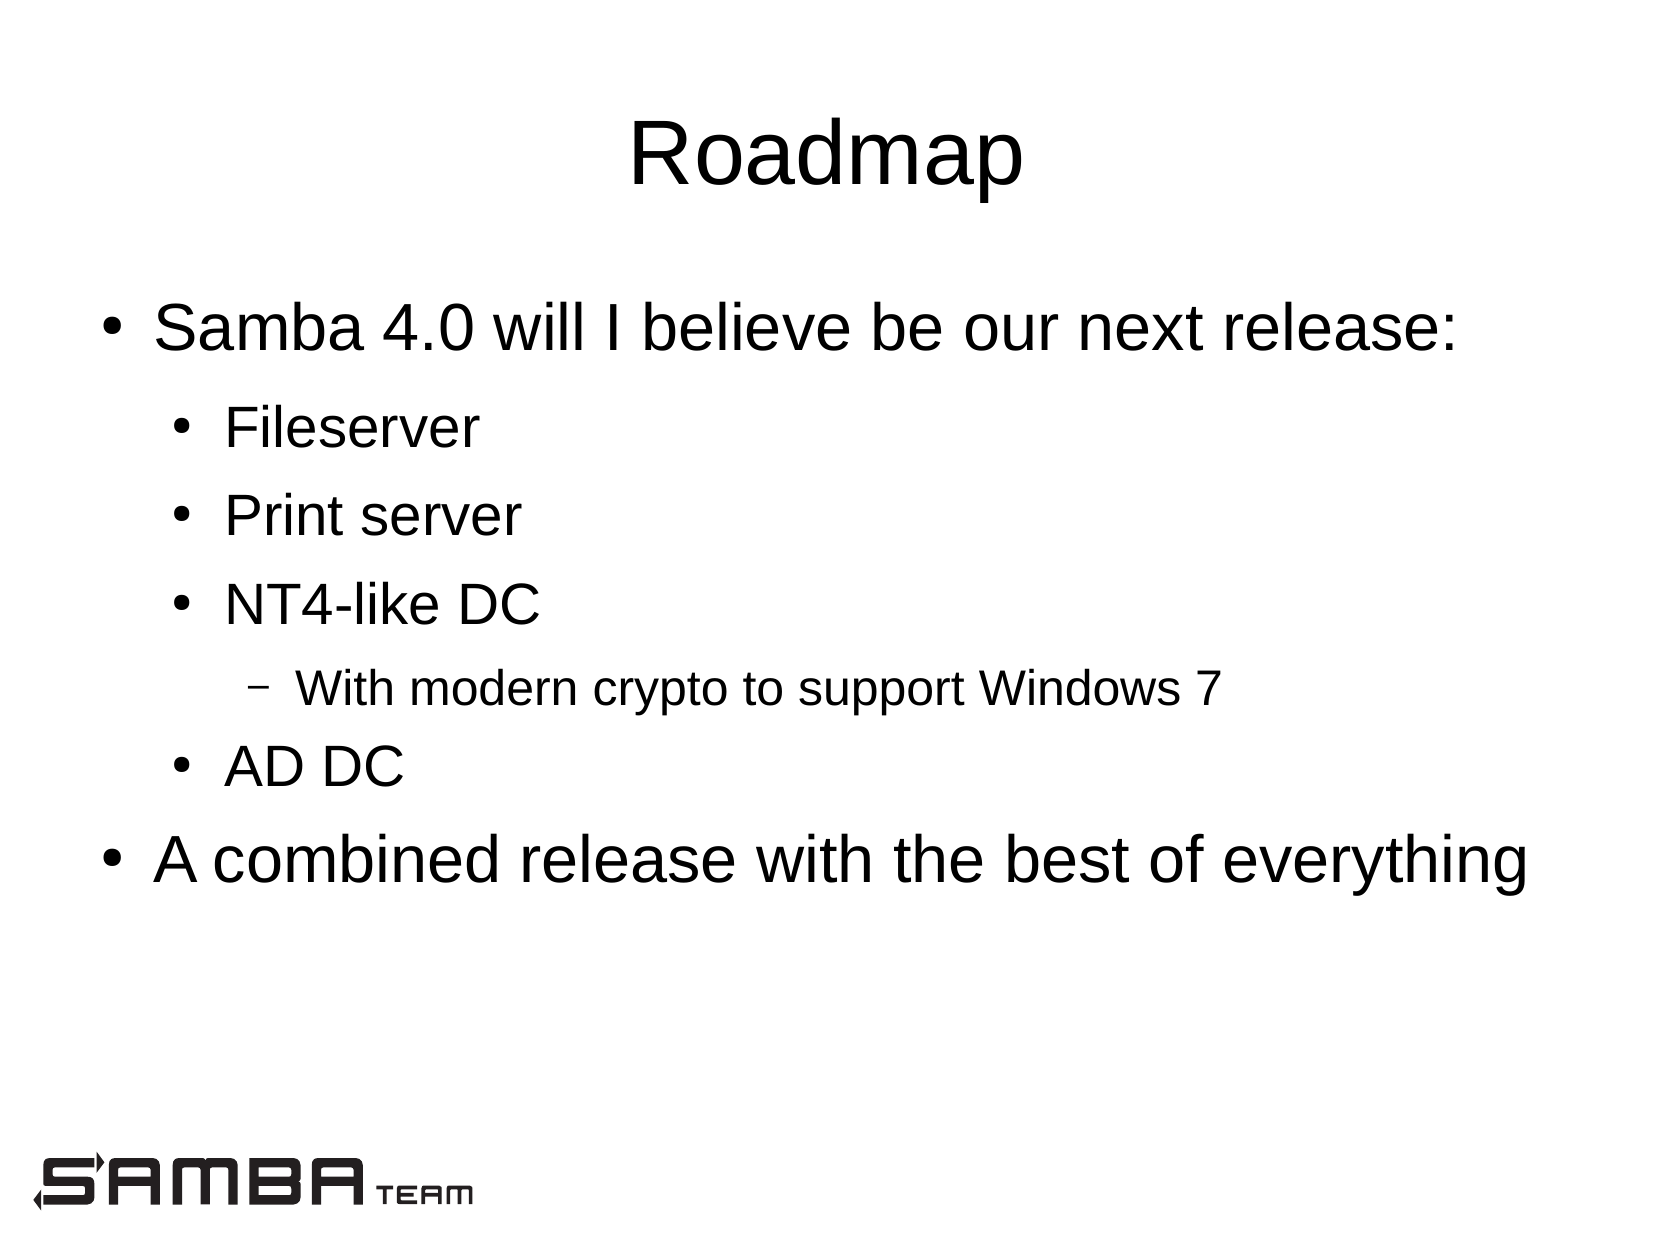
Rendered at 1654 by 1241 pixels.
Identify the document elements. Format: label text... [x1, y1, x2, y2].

title Roadmap [82, 49, 1571, 257]
list Samba 4.0 will I believe be our next release: Fileserver Print server NT4-like DC With modern crypto to support Windows 7 AD DC A combined release with the best of everything [82, 290, 1571, 1109]
